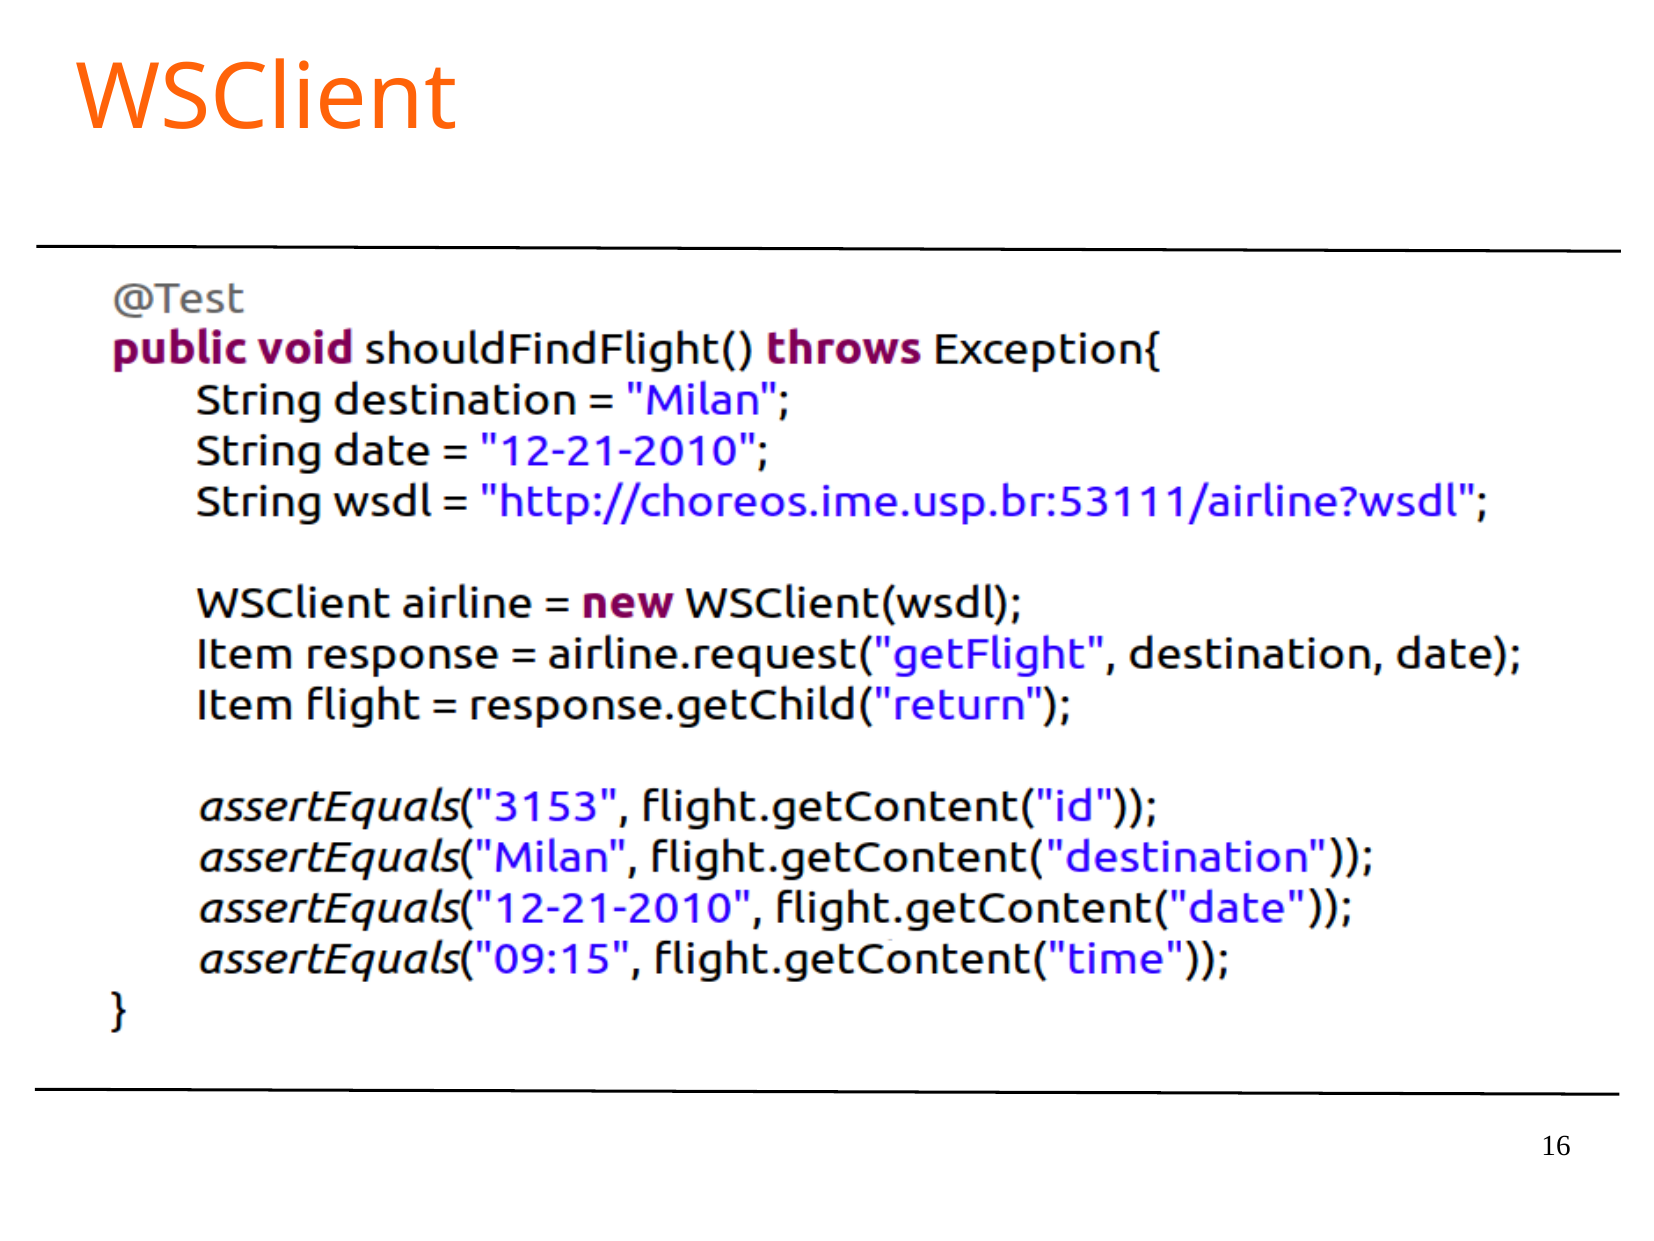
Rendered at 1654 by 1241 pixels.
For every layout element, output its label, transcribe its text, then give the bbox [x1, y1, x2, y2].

picture [103, 269, 1531, 1041]
title WSClient [75, 0, 1564, 186]
